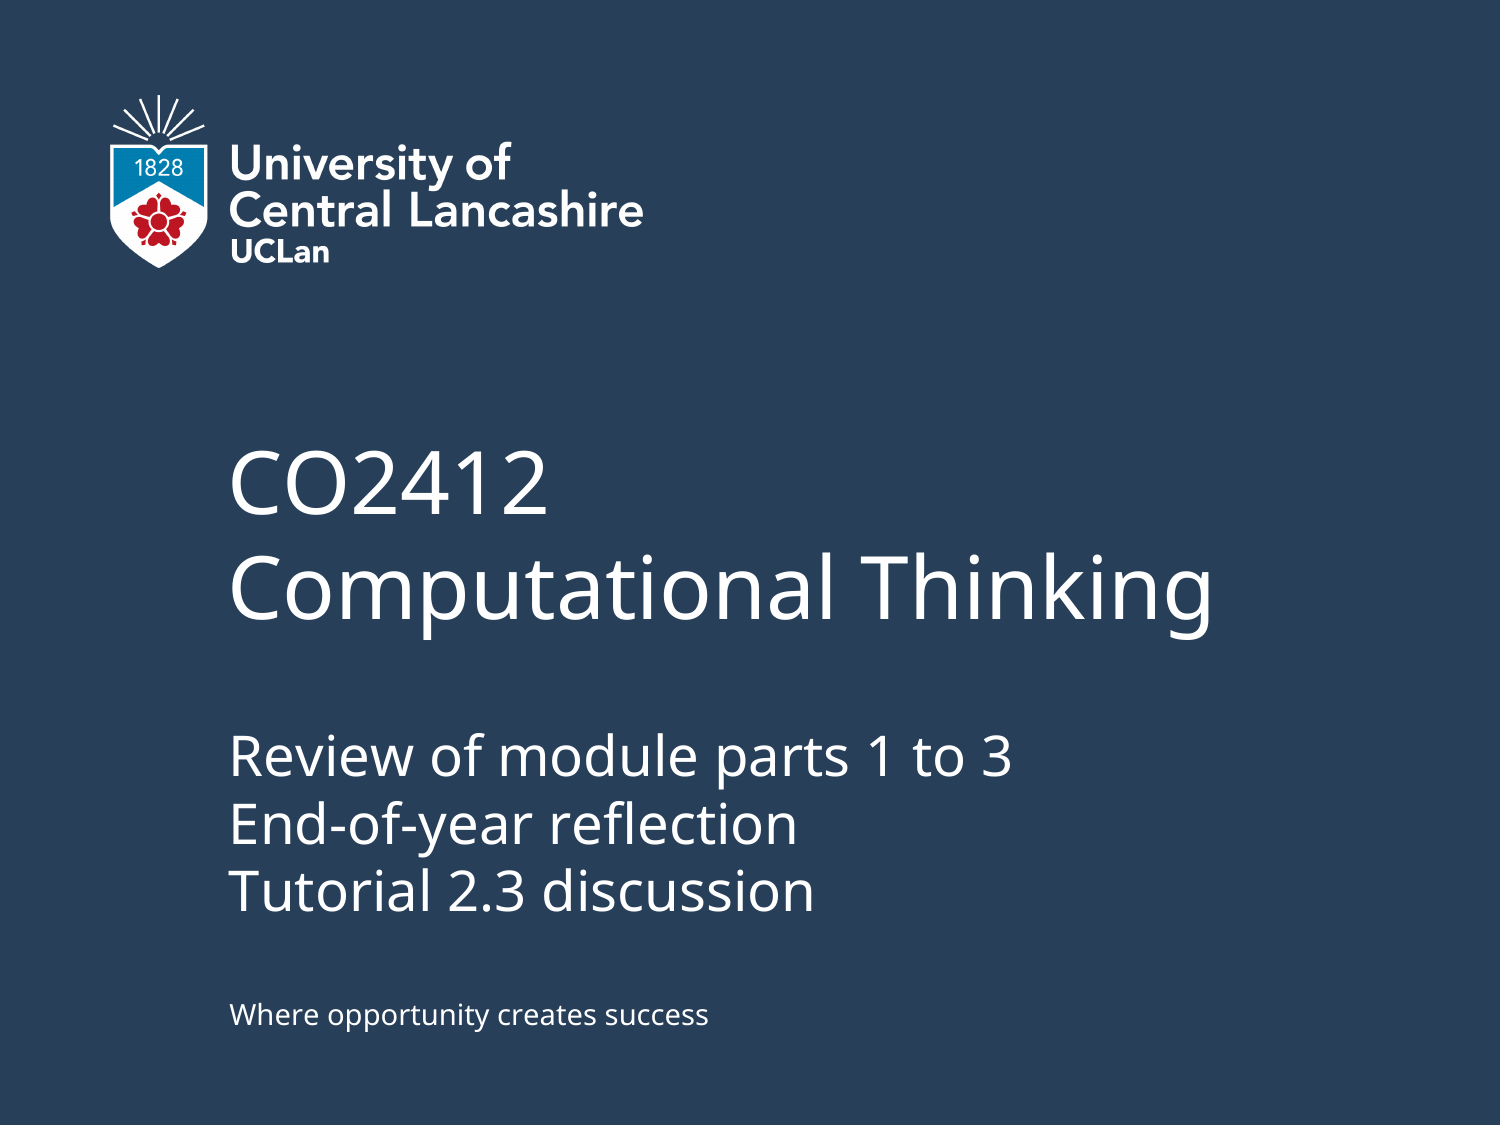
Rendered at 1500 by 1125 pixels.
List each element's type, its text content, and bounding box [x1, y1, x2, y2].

text_box Review of module parts 1 to 3 End-of-year reflection Tutorial 2.3 discussion [214, 701, 1343, 943]
picture [110, 95, 643, 268]
text_box CO2412 Computational Thinking [212, 411, 1341, 653]
